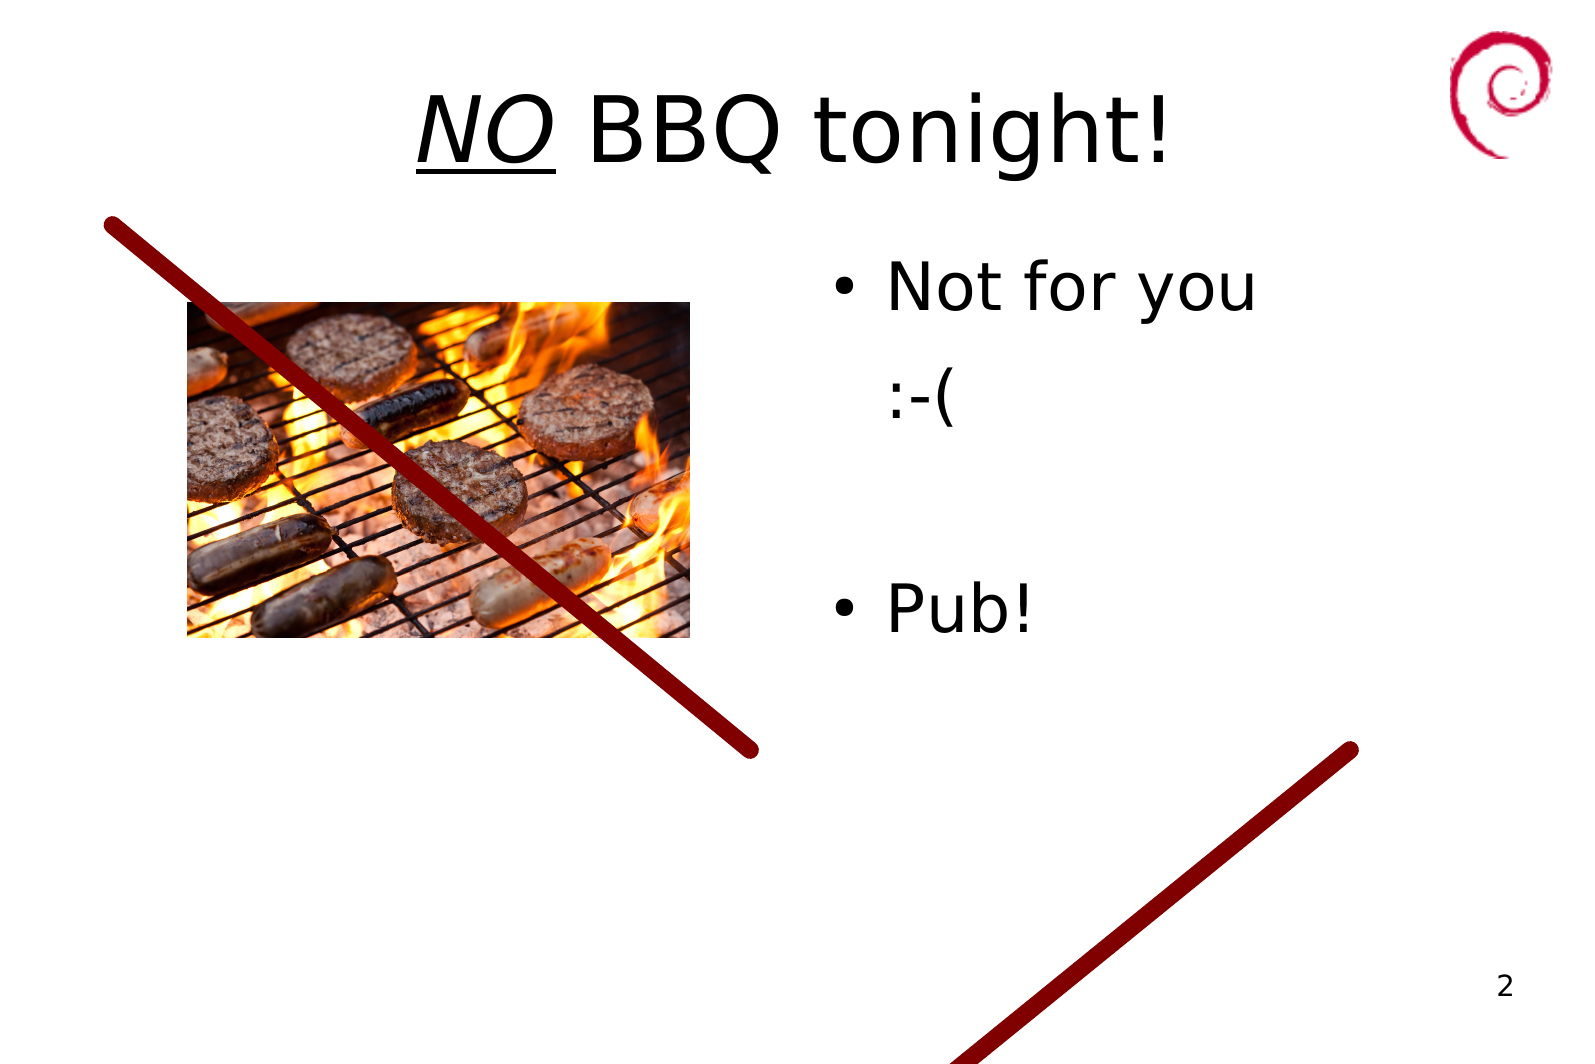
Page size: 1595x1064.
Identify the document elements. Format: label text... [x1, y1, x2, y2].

picture [1450, 31, 1555, 159]
title NO BBQ tonight! [79, 42, 1515, 220]
list Not for you :-( Pub! [814, 248, 1516, 951]
picture [222, 302, 690, 638]
picture [187, 302, 598, 638]
